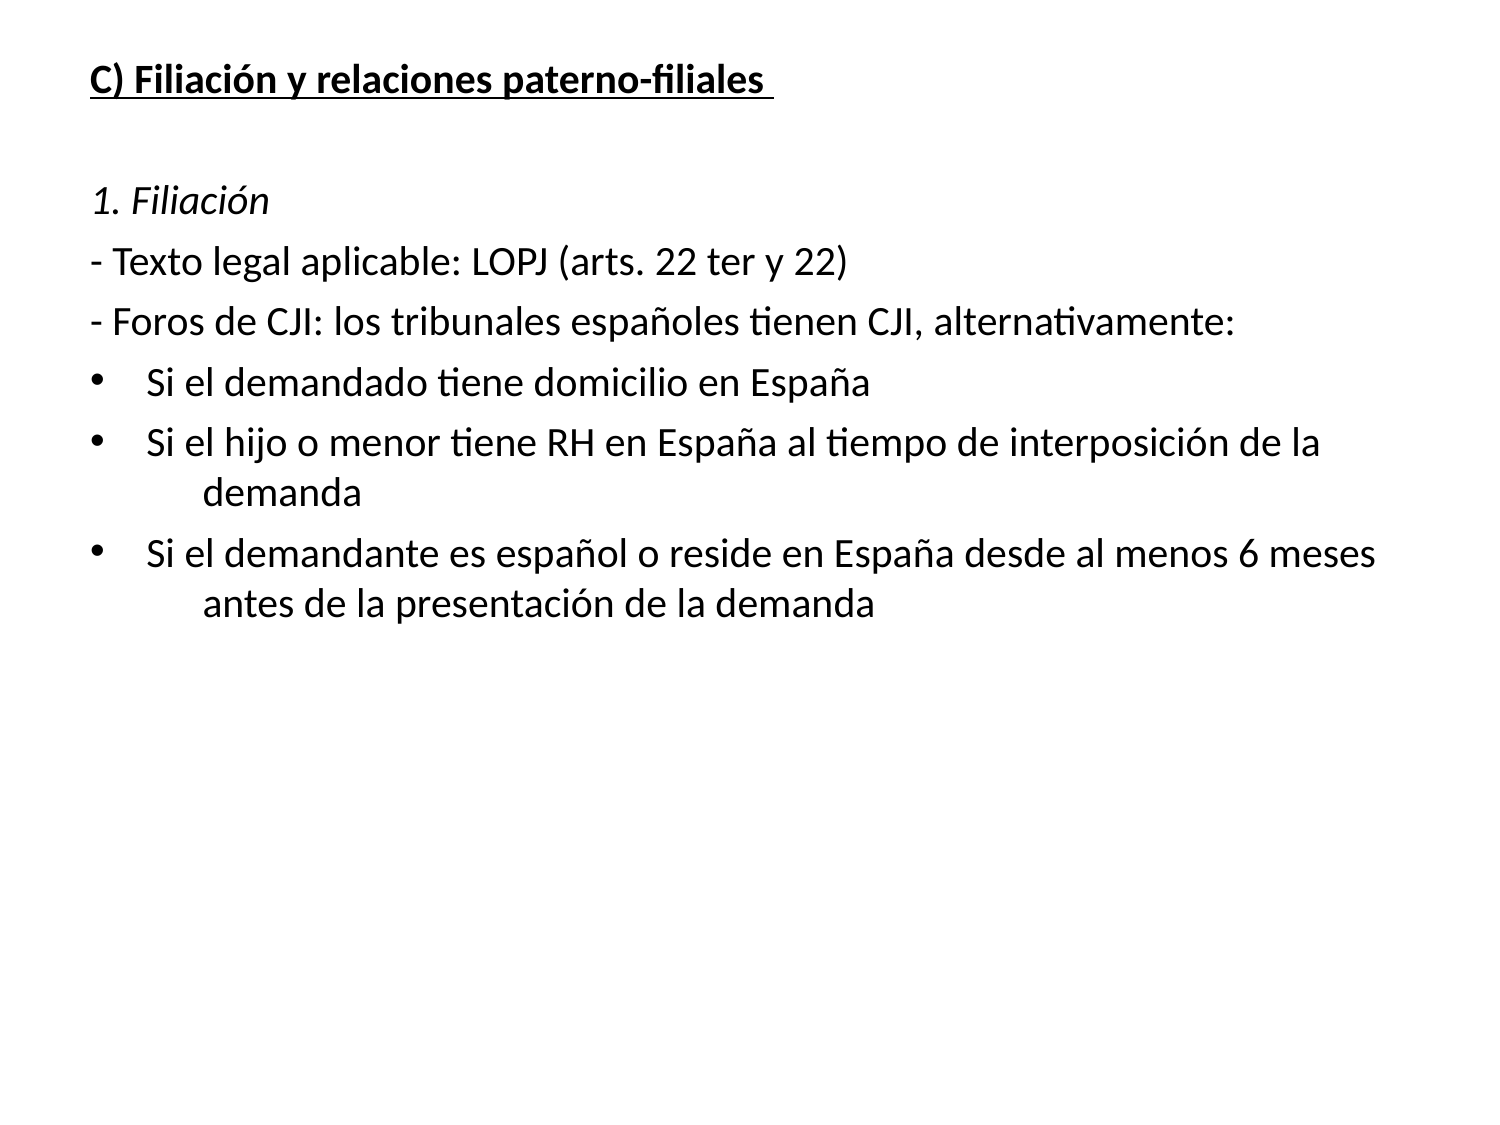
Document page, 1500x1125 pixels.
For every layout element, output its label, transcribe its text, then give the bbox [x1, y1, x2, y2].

list C) Filiación y relaciones paterno-filiales 1. Filiación - Texto legal aplicable: LOPJ (arts. 22 ter y 22) - Foros de CJI: los tribunales españoles tienen CJI, alternativamente: Si el demandado tiene domicilio en España Si el hijo o menor tiene RH en España al tiempo de interposición de la demanda Si el demandante es español o reside en España desde al menos 6 meses antes de la presentación de la demanda [75, 44, 1426, 1033]
